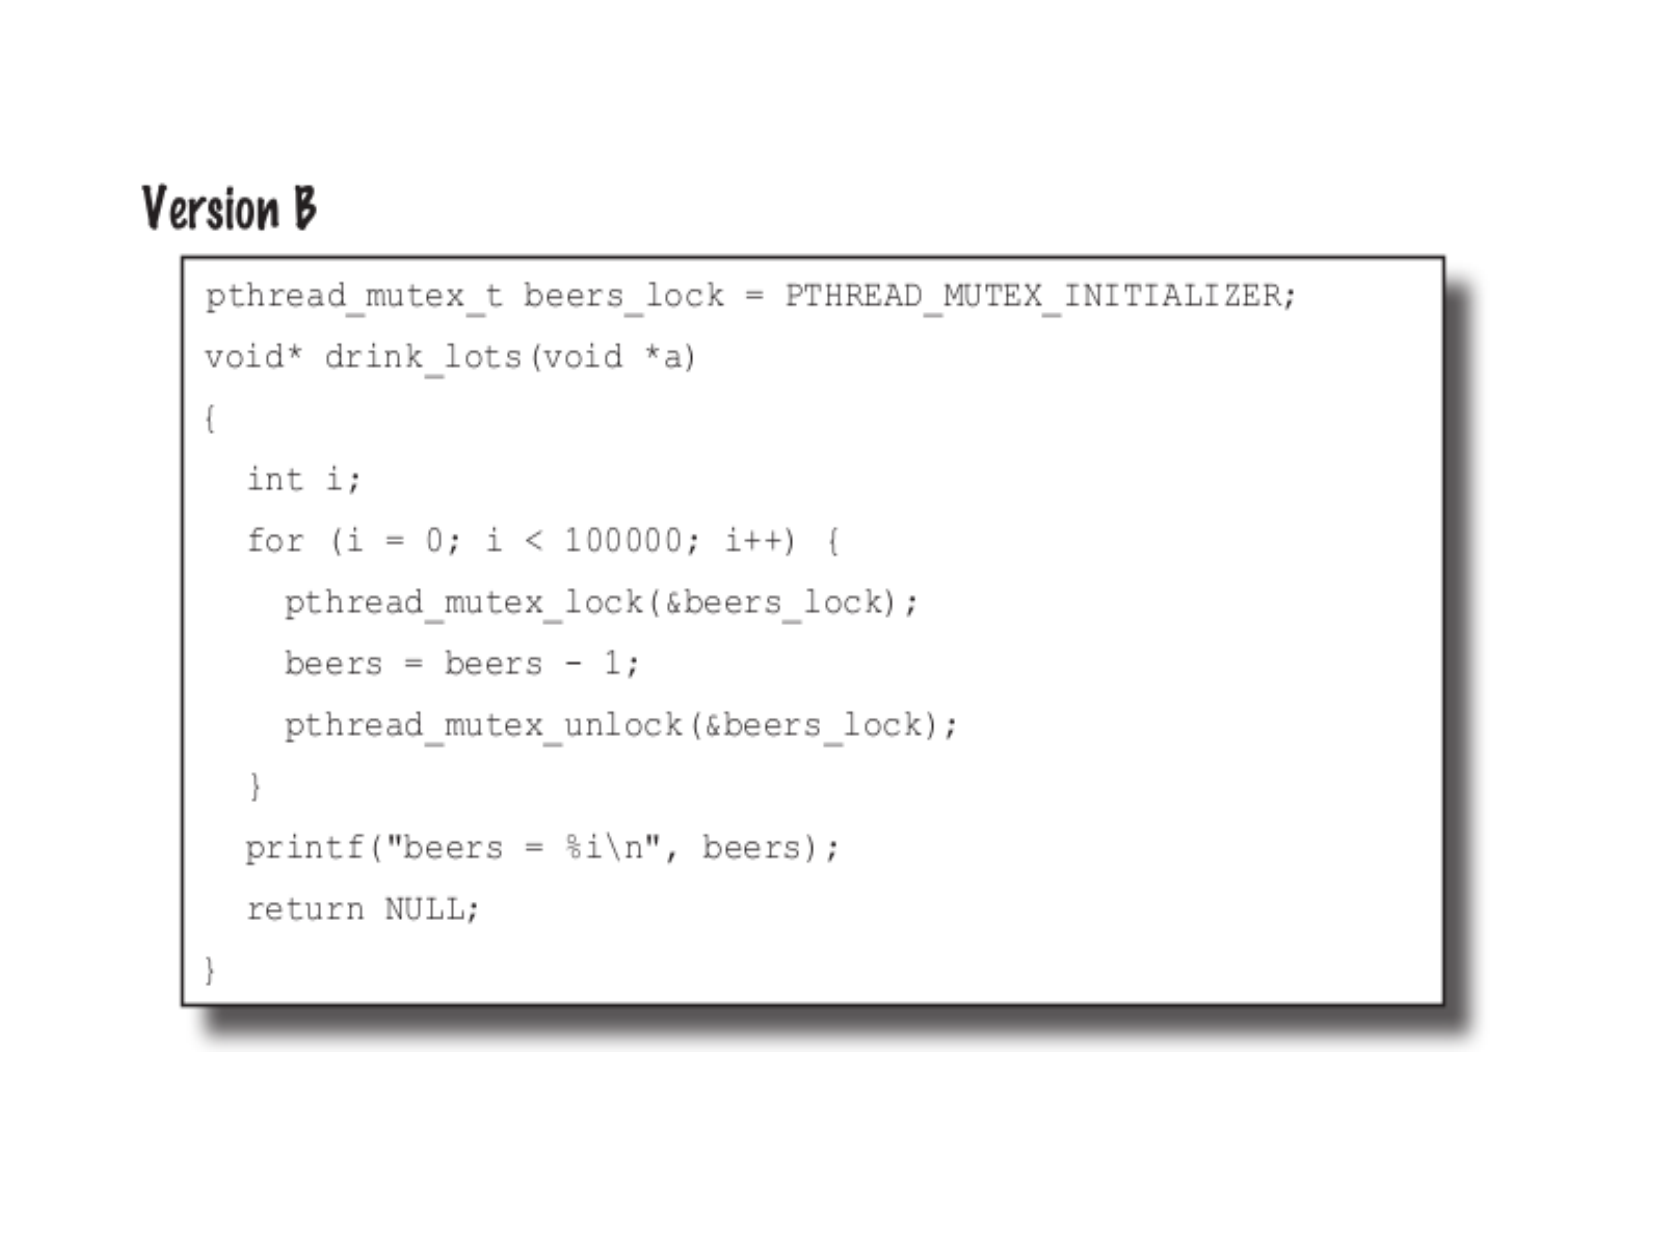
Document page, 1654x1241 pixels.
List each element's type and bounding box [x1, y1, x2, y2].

picture [82, 153, 1512, 1052]
